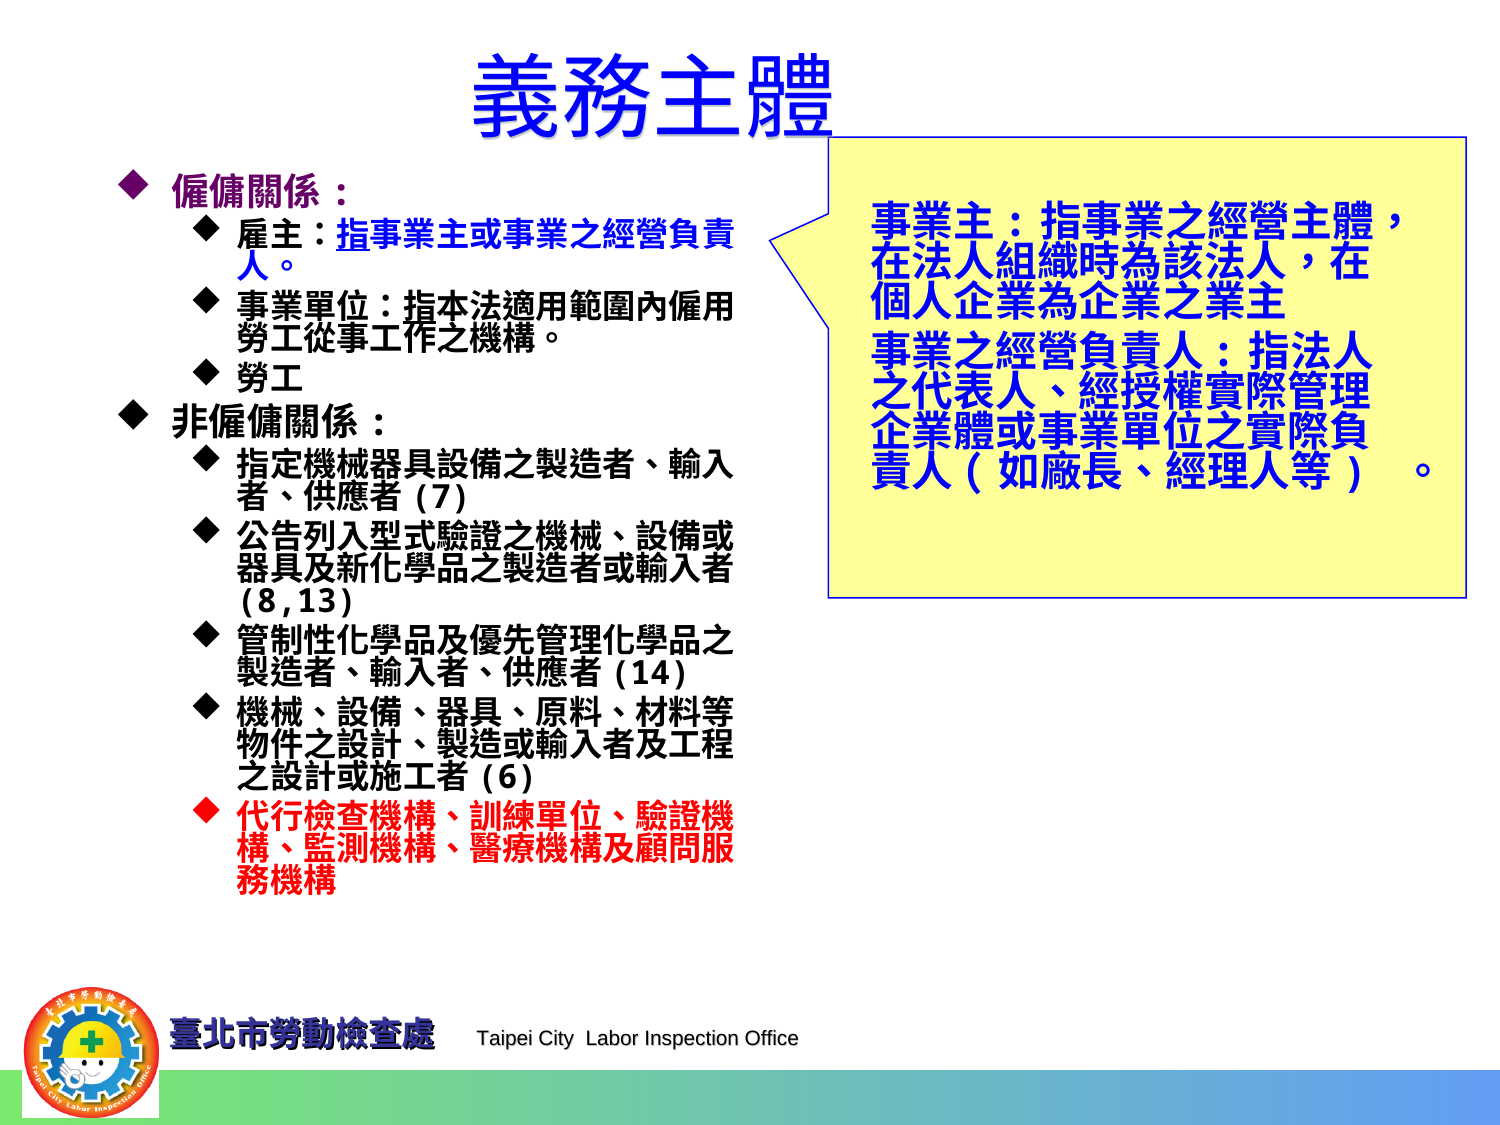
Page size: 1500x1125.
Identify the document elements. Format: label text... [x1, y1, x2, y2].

text_box 事業主:指事業之經營主體，在法人組織時為該法人，在個人企業為企業之業主 事業之經營負責人:指法人之代表人、經授權實際管理企業體或事業單位之實際負責人(如廠長、經理人等) 。 [855, 196, 1411, 543]
list 僱傭關係: 雇主：指事業主或事業之經營負責人。 事業單位：指本法適用範圍內僱用勞工從事工作之機構。 勞工 非僱傭關係: 指定機械器具設備之製造者、輸入者、供應者(7) 公告列入型式驗證之機械、設備或器具及新化學品之製造者或輸入者(8,13) 管制性化學品及優先管理化學品之製造者、輸入者、供應者(14) 機械、設備、器具、原料、材料等物件之設計、製造或輸入者及工程之設計或施工者(6) 代行檢查機構、訓練單位、驗證機構、監測機構、醫療機構及顧問服務機構 [100, 169, 762, 953]
text_box 義務主體 [454, 30, 852, 157]
picture [22, 987, 159, 1118]
text_box [769, 137, 1467, 598]
